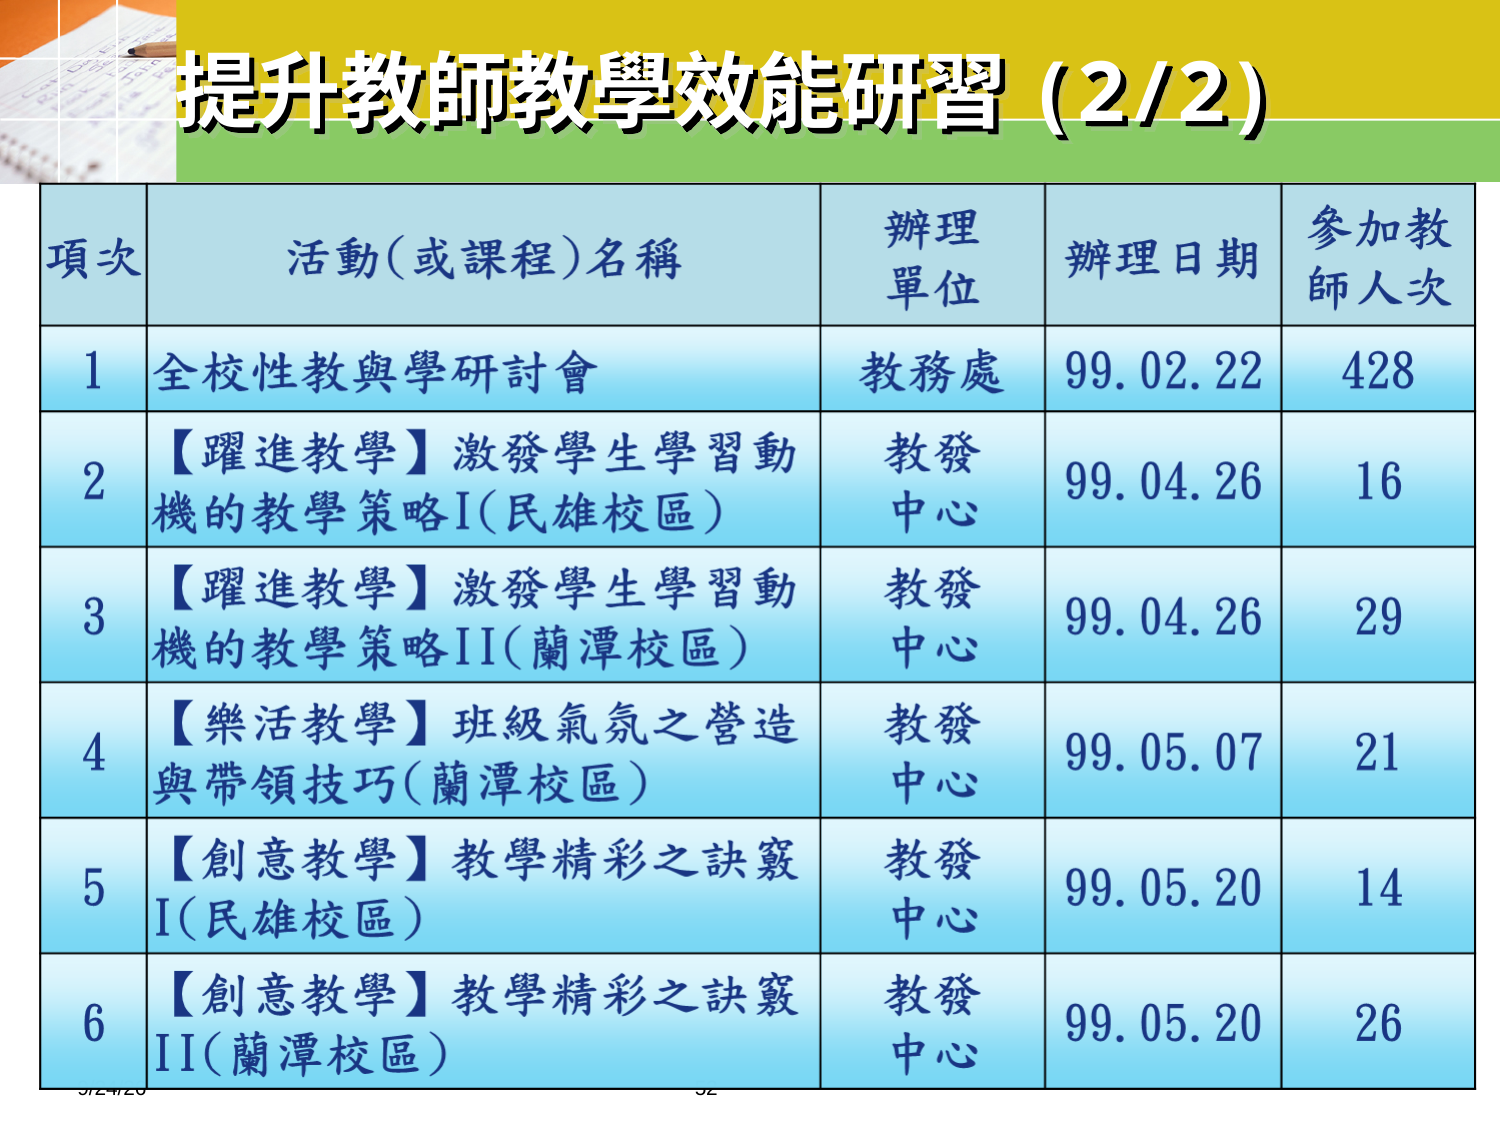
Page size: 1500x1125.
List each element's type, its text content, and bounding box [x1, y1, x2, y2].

title 提升教師教學效能研習(2/2) [159, 31, 1459, 124]
picture [13, 179, 1484, 1113]
